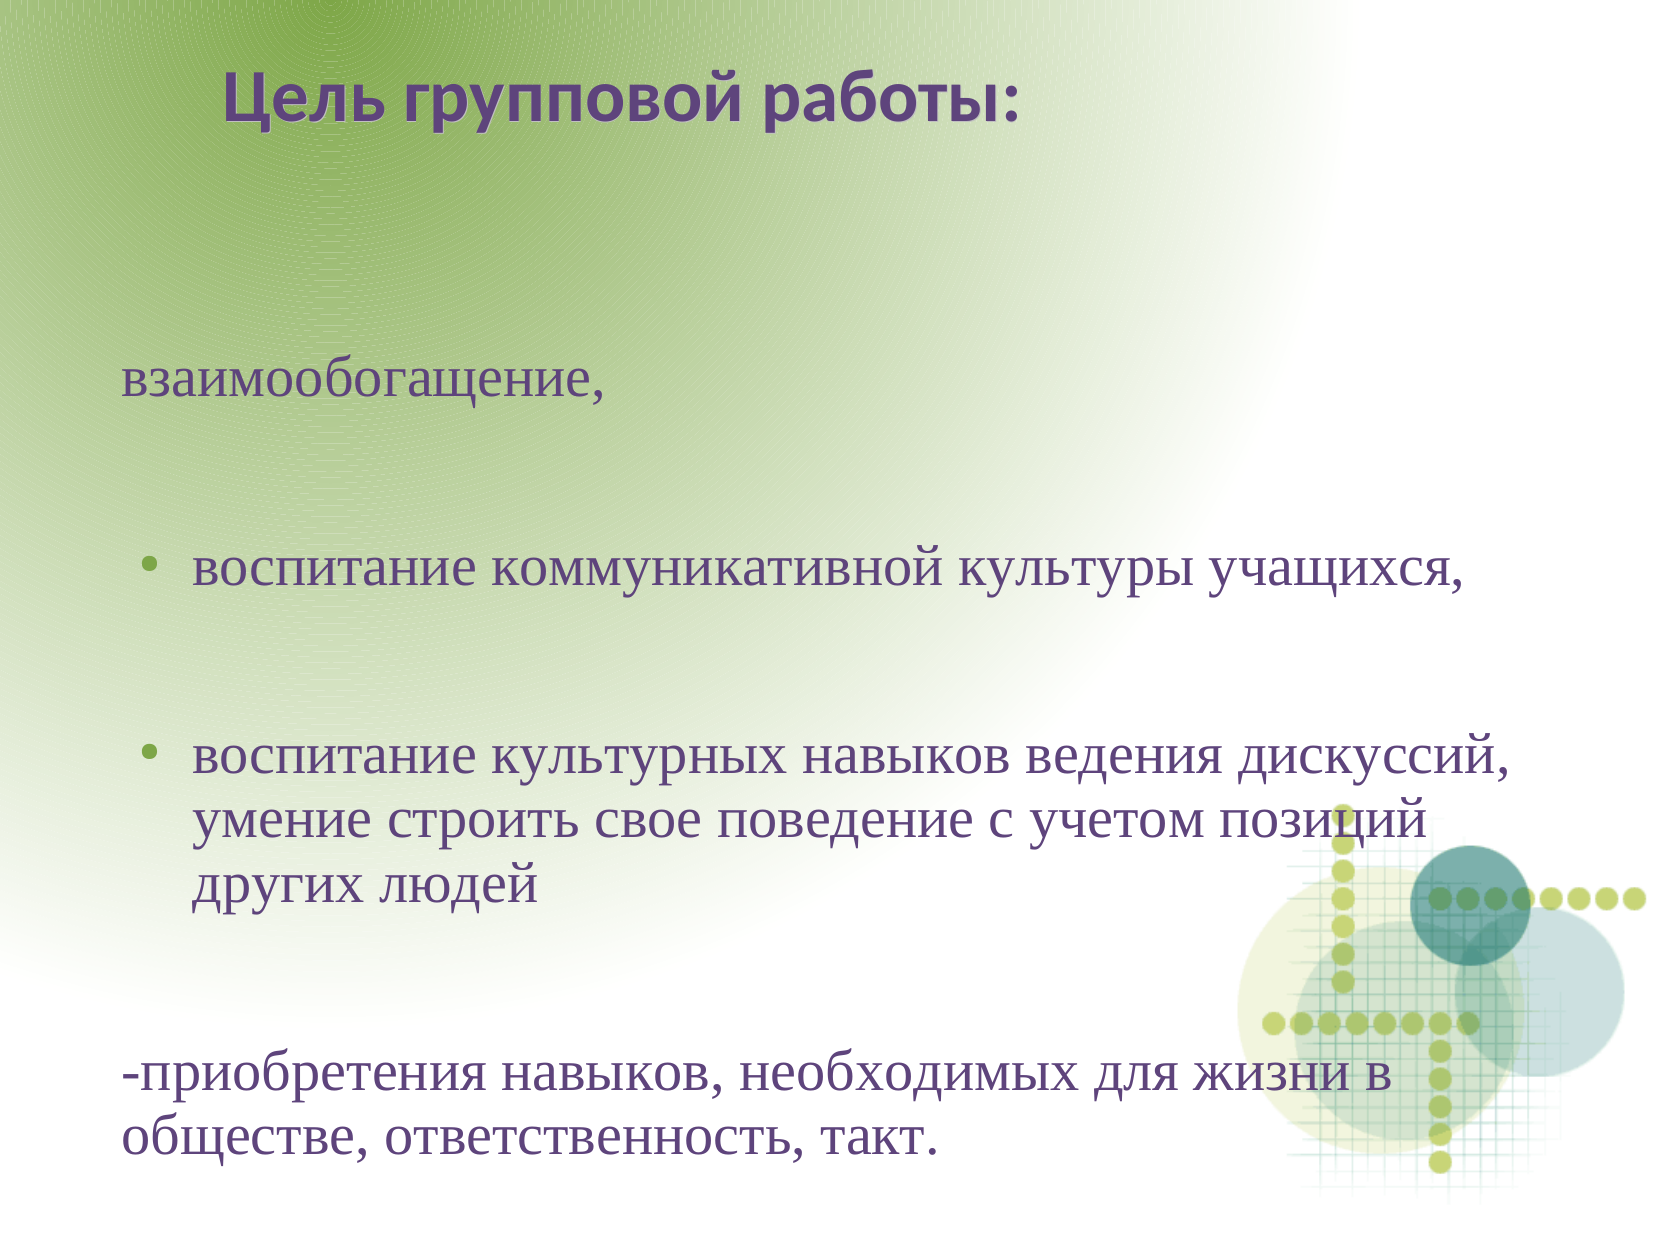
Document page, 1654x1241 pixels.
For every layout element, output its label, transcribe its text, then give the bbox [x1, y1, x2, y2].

title Цель групповой работы: [0, 0, 1329, 207]
picture [1224, 792, 1654, 1211]
list взаимообогащение, воспитание коммуникативной культуры учащихся, воспитание культурных навыков ведения дискуссий, умение строить свое поведение с учетом позиций других людей -приобретения навыков, необходимых для жизни в обществе, ответственность, такт. [121, 344, 1534, 1177]
